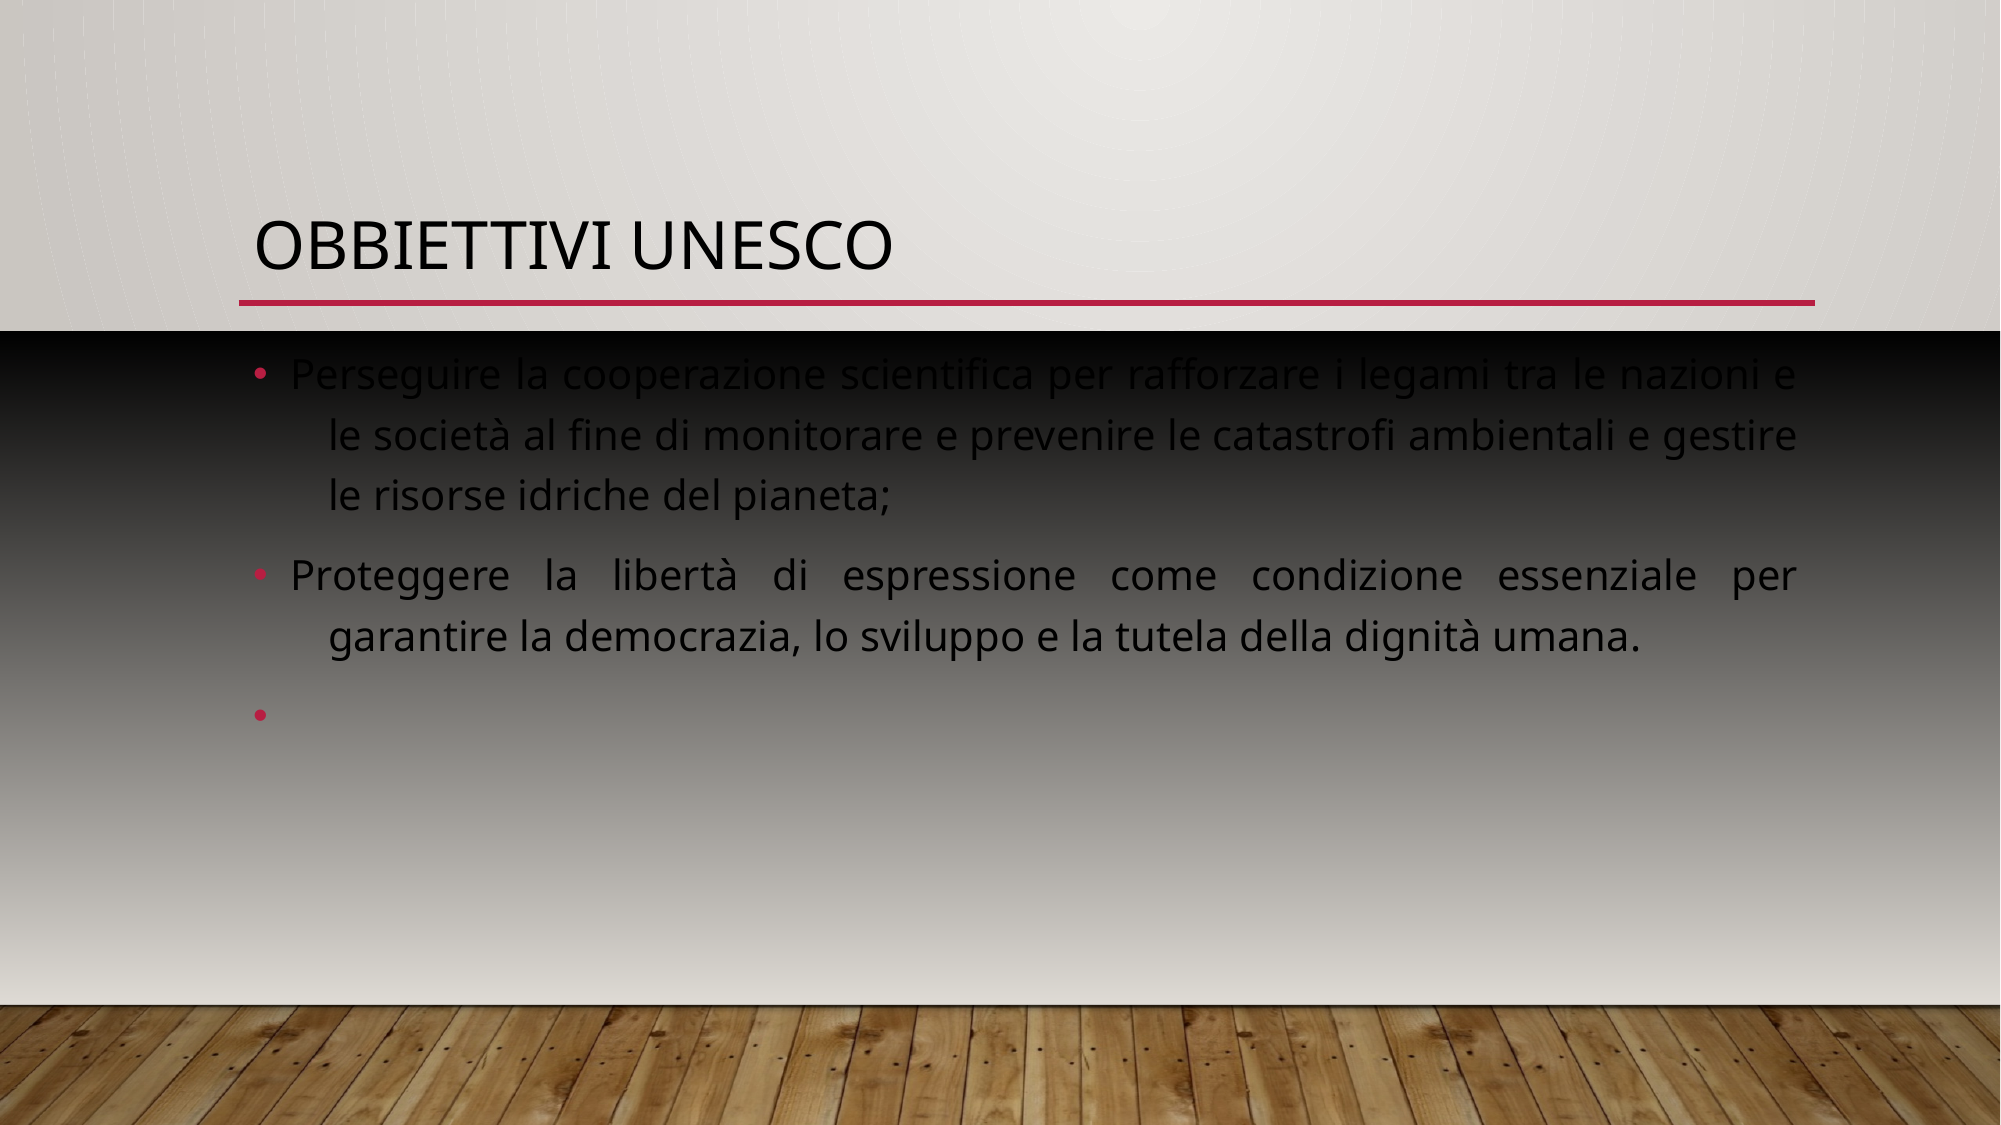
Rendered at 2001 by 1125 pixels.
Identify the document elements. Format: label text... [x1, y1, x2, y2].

title Obbiettivi unesco [238, 131, 1814, 305]
list Perseguire la cooperazione scientifica per rafforzare i legami tra le nazioni e le società al fine di monitorare e prevenire le catastrofi ambientali e gestire le risorse idriche del pianeta; Proteggere la libertà di espressione come condizione essenziale per garantire la democrazia, lo sviluppo e la tutela della dignità umana. [238, 330, 1814, 897]
